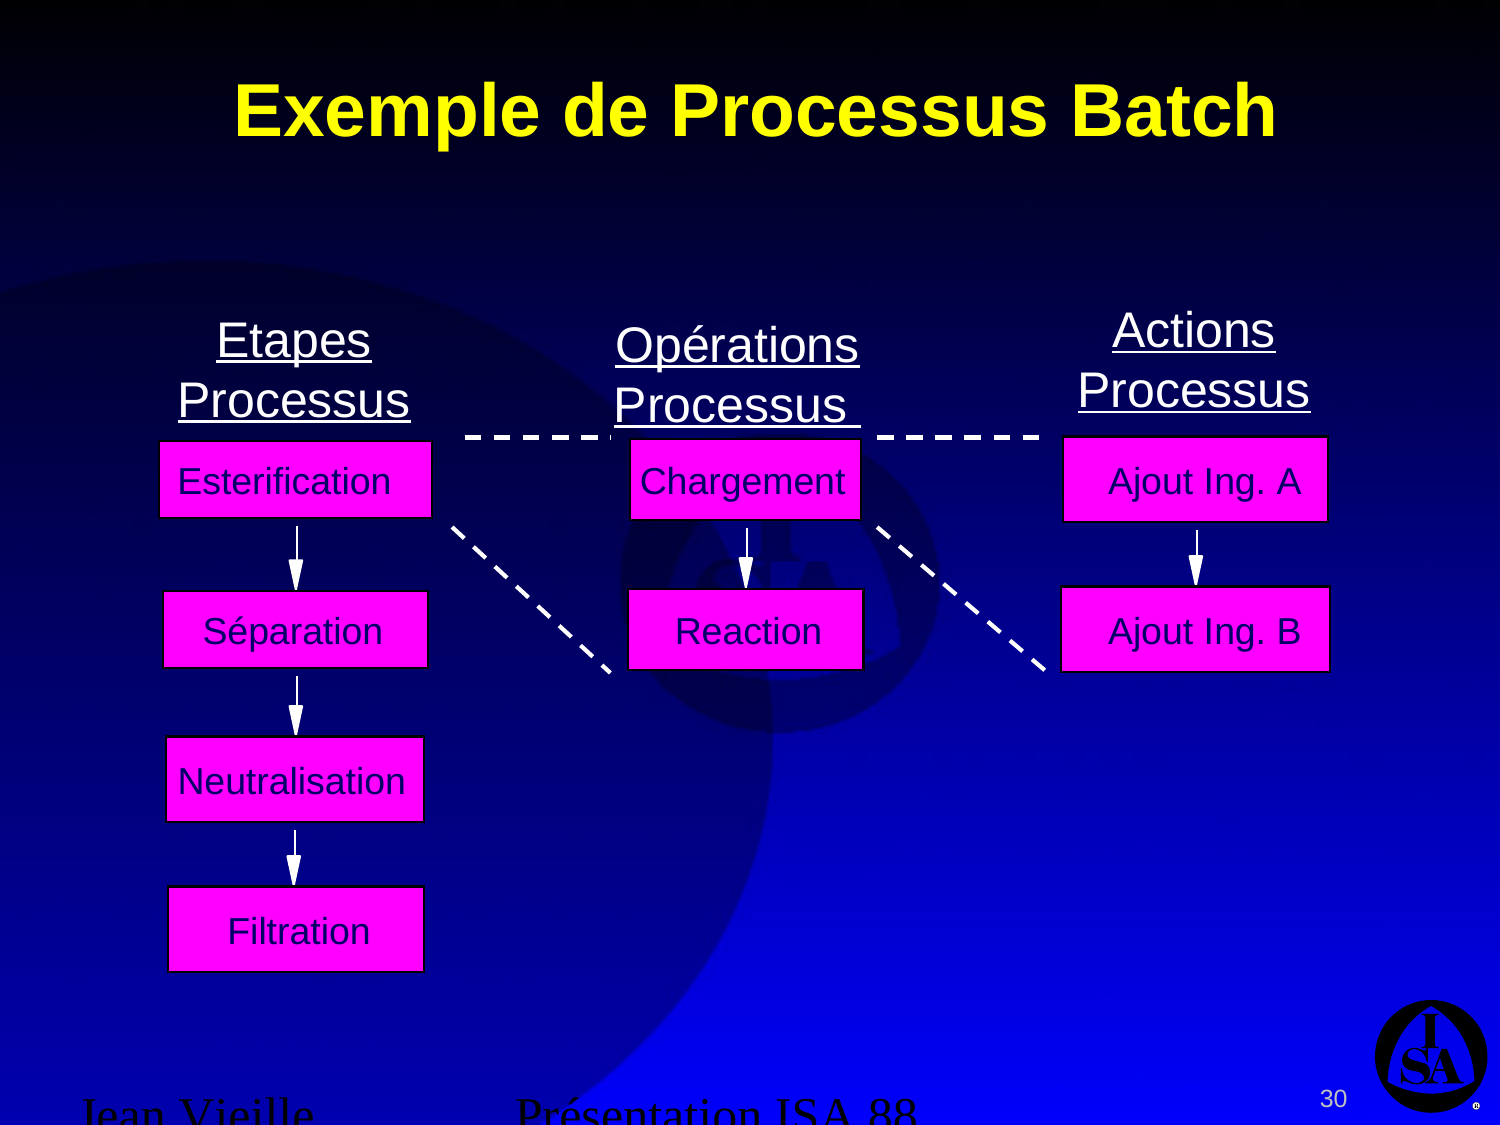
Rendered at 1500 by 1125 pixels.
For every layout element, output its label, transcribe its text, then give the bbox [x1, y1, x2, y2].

text_box [630, 440, 862, 449]
picture [148, 1111, 157, 1125]
picture [718, 1110, 731, 1125]
picture [745, 1111, 754, 1125]
text_box Esterification [162, 449, 425, 509]
picture [899, 1101, 910, 1114]
text_box [1061, 556, 1331, 672]
text_box Reaction [660, 599, 838, 659]
text_box Ajout Ing. B [1093, 599, 1317, 659]
text_box Séparation [187, 599, 399, 659]
picture [873, 1116, 886, 1125]
text_box [163, 560, 429, 668]
picture [607, 1110, 617, 1118]
picture [874, 1101, 885, 1114]
picture [830, 1103, 841, 1118]
picture [298, 1110, 308, 1118]
picture [102, 1110, 112, 1118]
picture [631, 1111, 640, 1125]
picture [668, 1120, 677, 1125]
text_box [165, 706, 424, 822]
text_box [1063, 436, 1329, 522]
picture [124, 1120, 133, 1125]
text_box Neutralisation [162, 749, 422, 809]
picture [828, 1121, 843, 1125]
title Exemple de Processus Batch [75, 12, 1438, 201]
text_box Filtration [212, 899, 386, 959]
text_box [167, 856, 424, 972]
picture [0, 0, 1500, 1125]
picture [524, 1101, 535, 1117]
text_box Actions Processus [1062, 290, 1326, 426]
text_box [159, 440, 433, 518]
text_box [628, 558, 864, 670]
picture [234, 1110, 244, 1118]
text_box Chargement [624, 449, 876, 509]
picture [898, 1116, 911, 1125]
text_box [630, 509, 862, 520]
picture [565, 1110, 575, 1118]
text_box Etapes Processus [162, 299, 426, 435]
text_box Ajout Ing. A [1093, 449, 1317, 509]
text_box Opérations Processus [599, 304, 877, 440]
